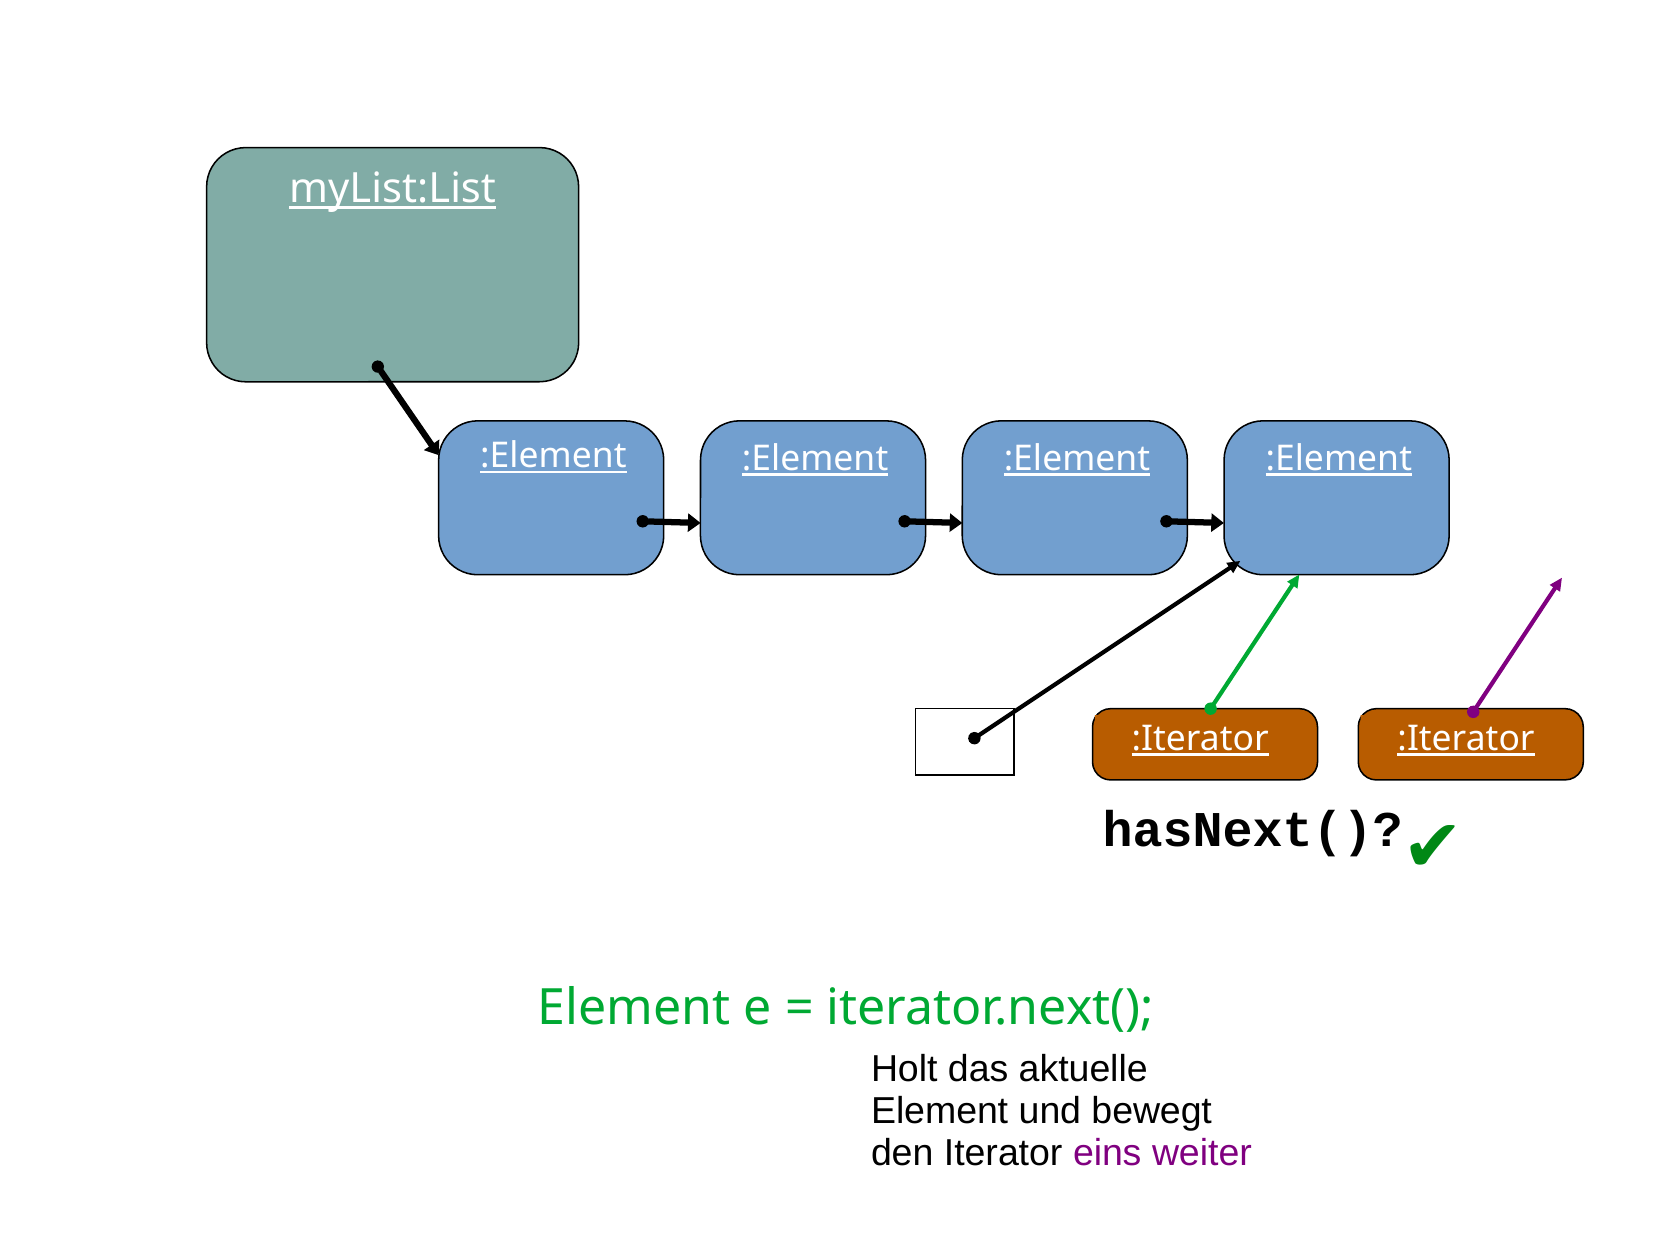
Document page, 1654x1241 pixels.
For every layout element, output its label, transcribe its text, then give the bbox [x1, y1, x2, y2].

text_box :Element [971, 434, 1183, 499]
text_box Element e = iterator.next(); [531, 974, 1515, 1060]
text_box :Element [1233, 434, 1445, 499]
text_box :Element [447, 432, 660, 497]
text_box [450, 420, 652, 432]
text_box :Iterator [1094, 715, 1307, 745]
text_box myList:List [206, 161, 579, 233]
text_box [216, 147, 569, 161]
text_box :Element [709, 434, 921, 499]
text_box Holt das aktuelle Element und bewegt den Iterator eins weiter [856, 1040, 1270, 1182]
text_box [1362, 708, 1467, 715]
text_box [972, 420, 1178, 434]
text_box [1092, 708, 1318, 780]
text_box [962, 435, 1188, 575]
text_box [1097, 708, 1207, 715]
text_box [700, 435, 926, 575]
text_box [438, 435, 664, 575]
text_box hasNext()? [1087, 797, 1387, 869]
text_box [710, 420, 916, 434]
text_box [1358, 708, 1584, 780]
text_box [206, 233, 579, 382]
text_box [1234, 420, 1440, 434]
text_box [1224, 435, 1450, 575]
text_box :Iterator [1360, 715, 1572, 745]
text_box ✔ [1387, 786, 1479, 886]
